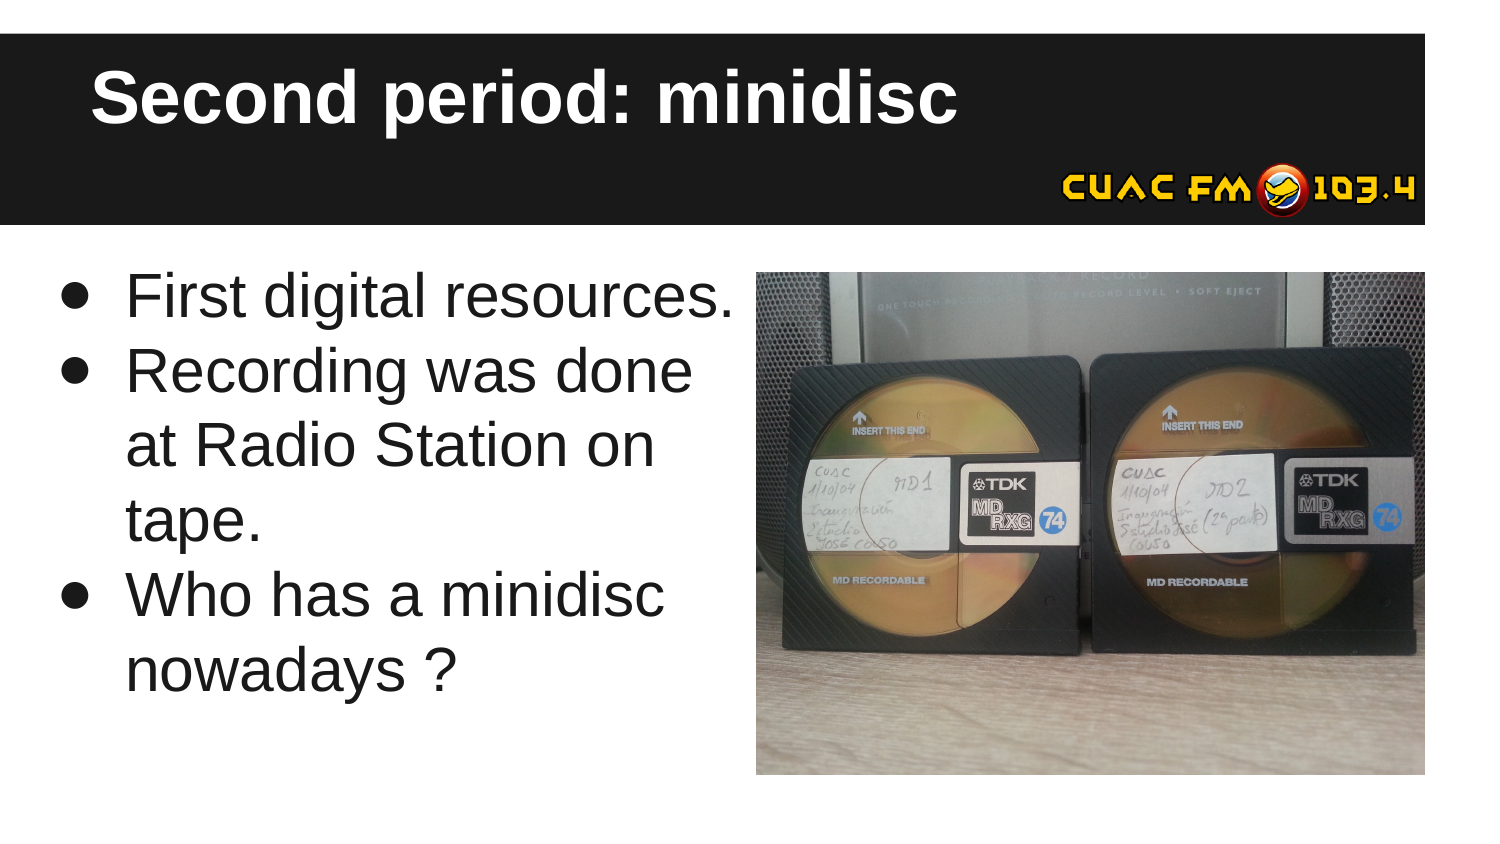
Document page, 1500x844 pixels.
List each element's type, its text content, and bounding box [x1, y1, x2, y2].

list First digital resources. Recording was done at Radio Station on tape. Who has a minidisc nowadays ? [35, 239, 756, 815]
title Second period: minidisc [75, 33, 1425, 221]
picture [1054, 158, 1425, 221]
picture [756, 272, 1425, 775]
